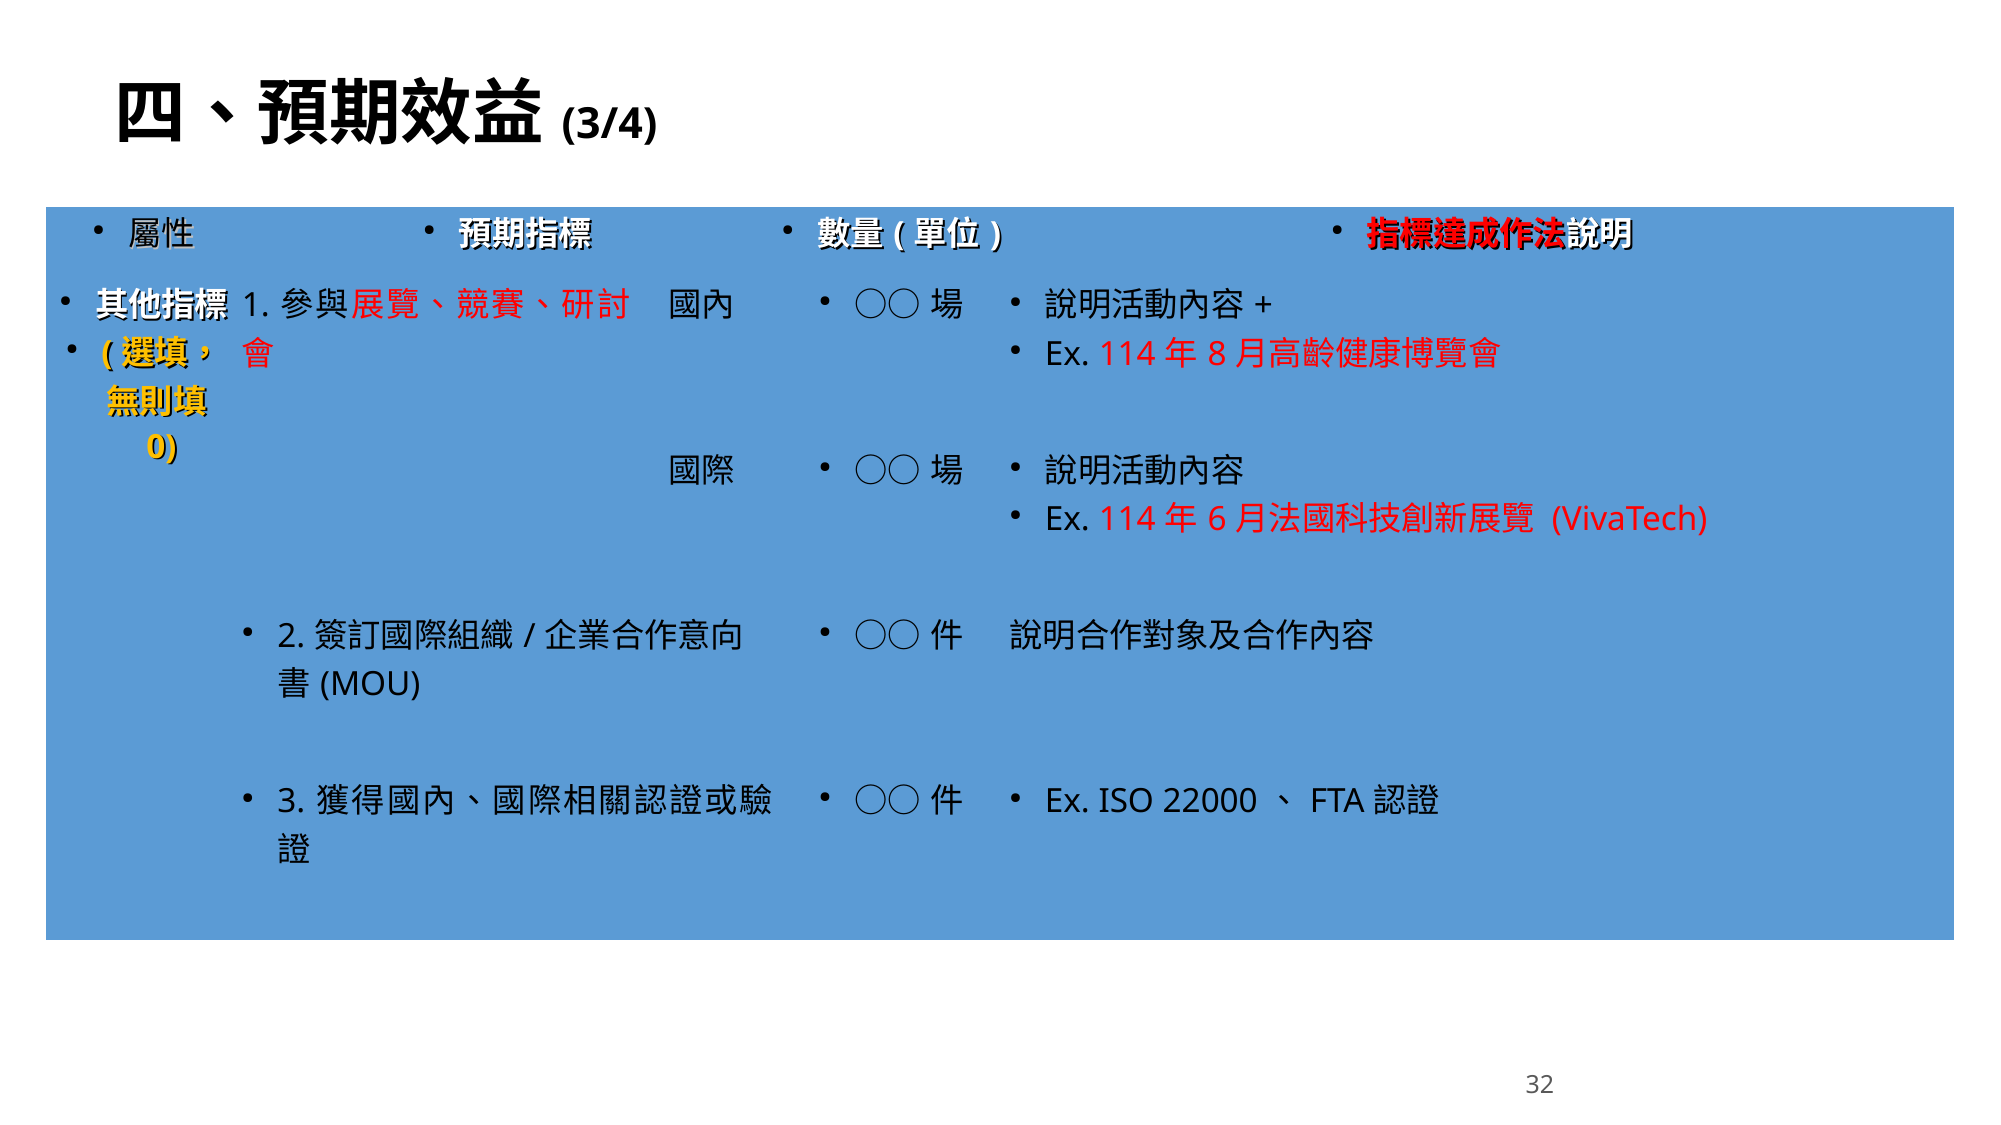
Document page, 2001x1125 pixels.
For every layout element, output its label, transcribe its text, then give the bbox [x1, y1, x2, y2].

table_cell 3.獲得國內、國際相關認證或驗證 [242, 774, 773, 940]
table_cell 國內 [630, 278, 773, 444]
table_cell ○○場 [773, 278, 1010, 444]
title 四、預期效益(3/4) [99, 56, 1900, 166]
table_header 指標達成作法說明 [1010, 207, 1954, 278]
table_cell Ex. ISO 22000、FTA認證 [1010, 774, 1954, 940]
table_cell 說明活動內容 Ex. 114年6月法國科技創新展覽 (VivaTech) [1010, 444, 1954, 609]
table_header 數量(單位) [773, 207, 1010, 278]
table_header 屬性 [46, 207, 242, 278]
table_cell 其他指標 (選填，無則填0) [46, 278, 242, 940]
text_box 32 [1510, 1061, 1961, 1097]
table_cell 說明合作對象及合作內容 [1010, 609, 1954, 774]
table_cell ○○件 [773, 774, 1010, 940]
table_header 預期指標 [242, 207, 773, 278]
table_cell 1.參與展覽、競賽、研討會 [242, 278, 630, 609]
table_cell ○○場 [773, 444, 1010, 609]
table_cell 2.簽訂國際組織/企業合作意向書(MOU) [242, 609, 773, 774]
table_cell 說明活動內容+ Ex. 114年8月高齡健康博覽會 [1010, 278, 1954, 444]
table_cell ○○件 [773, 609, 1010, 774]
table_cell 國際 [630, 444, 773, 609]
